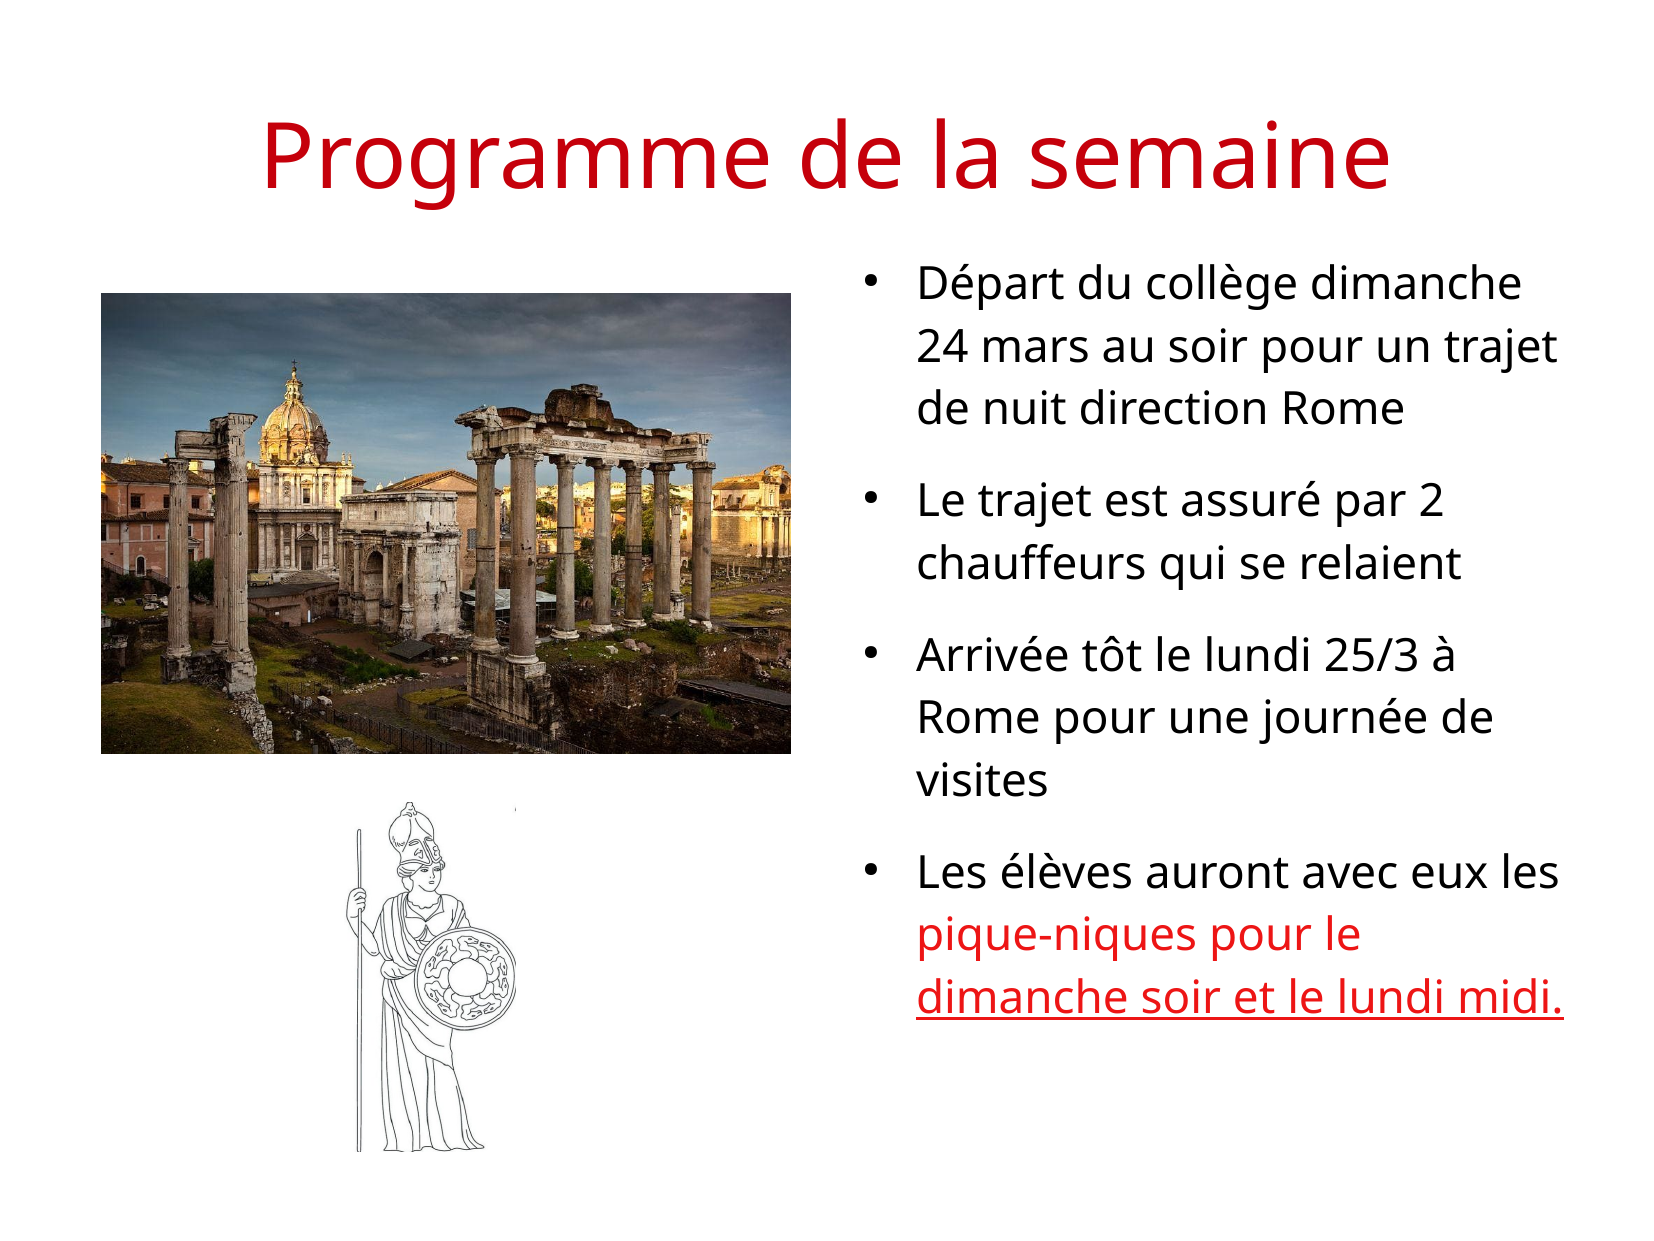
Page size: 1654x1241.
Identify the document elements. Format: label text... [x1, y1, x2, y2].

list Départ du collège dimanche 24 mars au soir pour un trajet de nuit direction Rome Le trajet est assuré par 2 chauffeurs qui se relaient Arrivée tôt le lundi 25/3 à Rome pour une journée de visites Les élèves auront avec eux les pique-niques pour le dimanche soir et le lundi midi. [845, 250, 1572, 1194]
title Programme de la semaine [82, 49, 1571, 257]
picture [101, 293, 791, 754]
picture [338, 802, 516, 1152]
